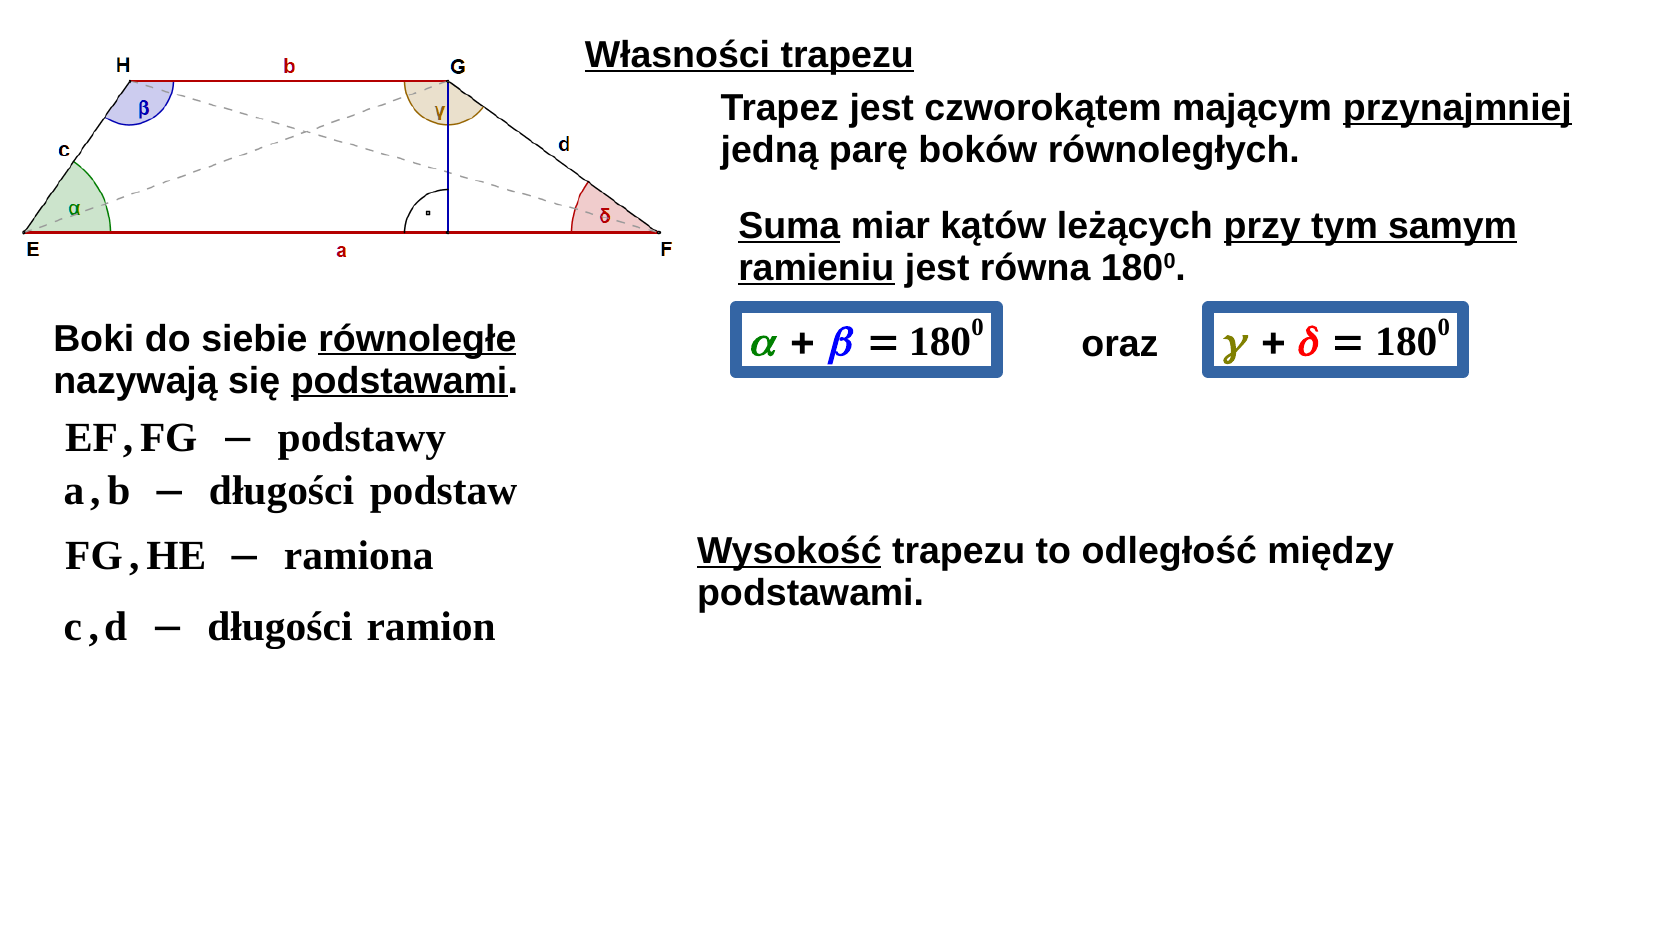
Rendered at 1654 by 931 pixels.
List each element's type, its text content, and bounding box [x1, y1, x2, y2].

chart [57, 413, 455, 460]
chart [57, 602, 503, 649]
chart [1214, 313, 1458, 367]
text_box Własności trapezu [570, 26, 1118, 85]
text_box Wysokość trapezu to odległość między podstawami. [682, 522, 1583, 622]
chart [57, 532, 441, 579]
text_box oraz [1066, 315, 1186, 372]
text_box Suma miar kątów leżących przy tym samym ramieniu jest równa 1800. [723, 197, 1624, 302]
chart [57, 467, 525, 514]
text_box Trapez jest czworokątem mającym przynajmniej jedną parę boków równoległych. [705, 79, 1606, 184]
chart [741, 313, 992, 367]
picture [11, 8, 721, 304]
text_box Boki do siebie równoległe nazywają się podstawami. [38, 309, 646, 409]
